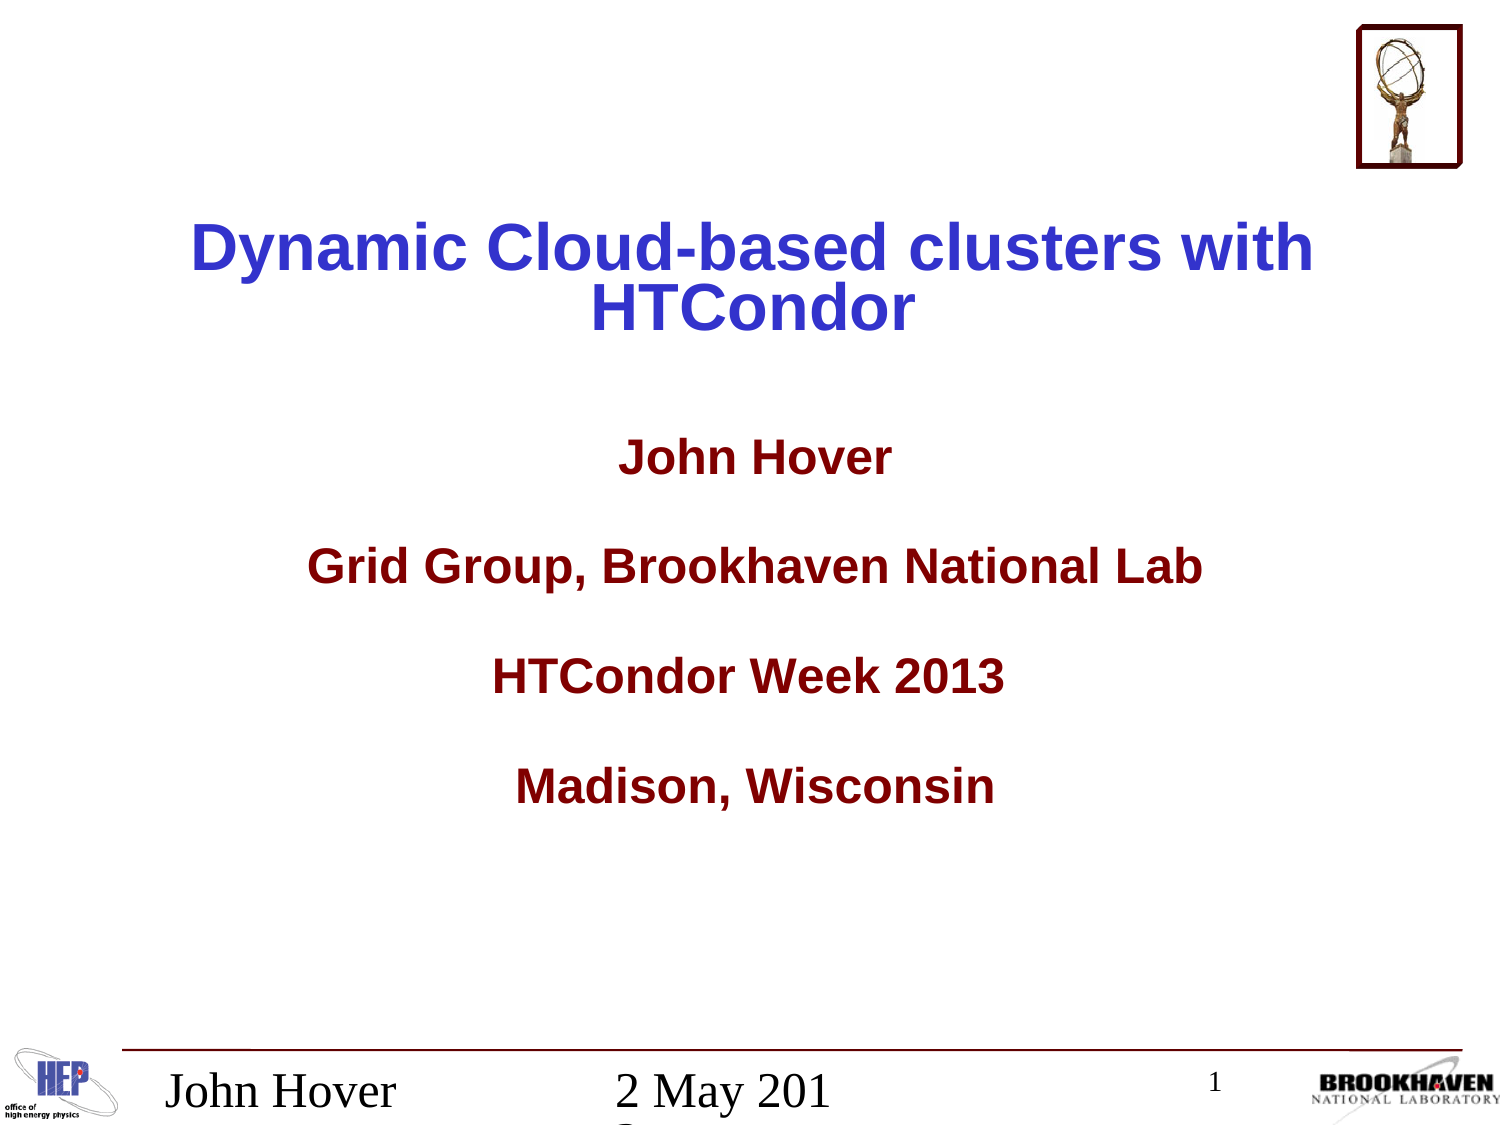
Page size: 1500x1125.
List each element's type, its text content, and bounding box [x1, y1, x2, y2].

text_box John Hover Grid Group, Brookhaven National Lab HTCondor Week 2013 Madison, Wisconsin [49, 174, 1460, 1045]
picture [0, 1043, 122, 1125]
picture [1374, 37, 1426, 163]
picture [1312, 1056, 1500, 1125]
